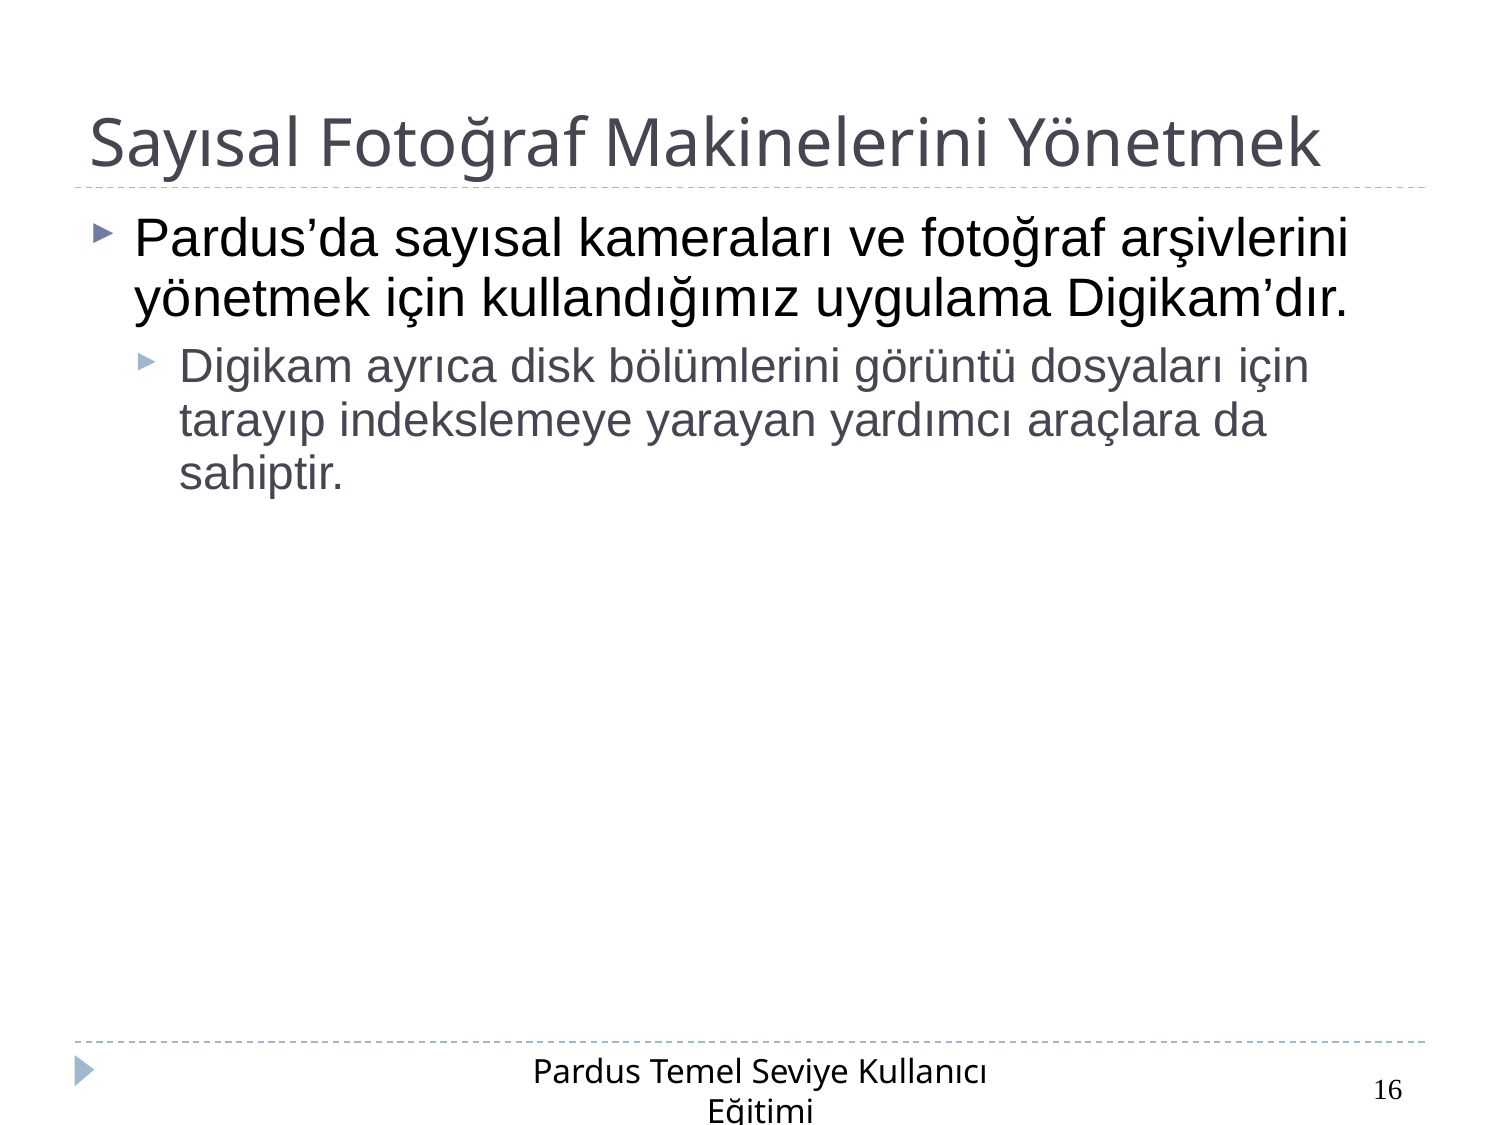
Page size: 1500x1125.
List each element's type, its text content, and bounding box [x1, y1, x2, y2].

title Sayısal Fotoğraf Makinelerini Yönetmek [75, 24, 1425, 188]
list Pardus’da sayısal kameraları ve fotoğraf arşivlerini yönetmek için kullandığımız uygulama Digikam’dır. Digikam ayrıca disk bölümlerini görüntü dosyaları için tarayıp indekslemeye yarayan yardımcı araçlara da sahiptir. [75, 200, 1425, 1010]
